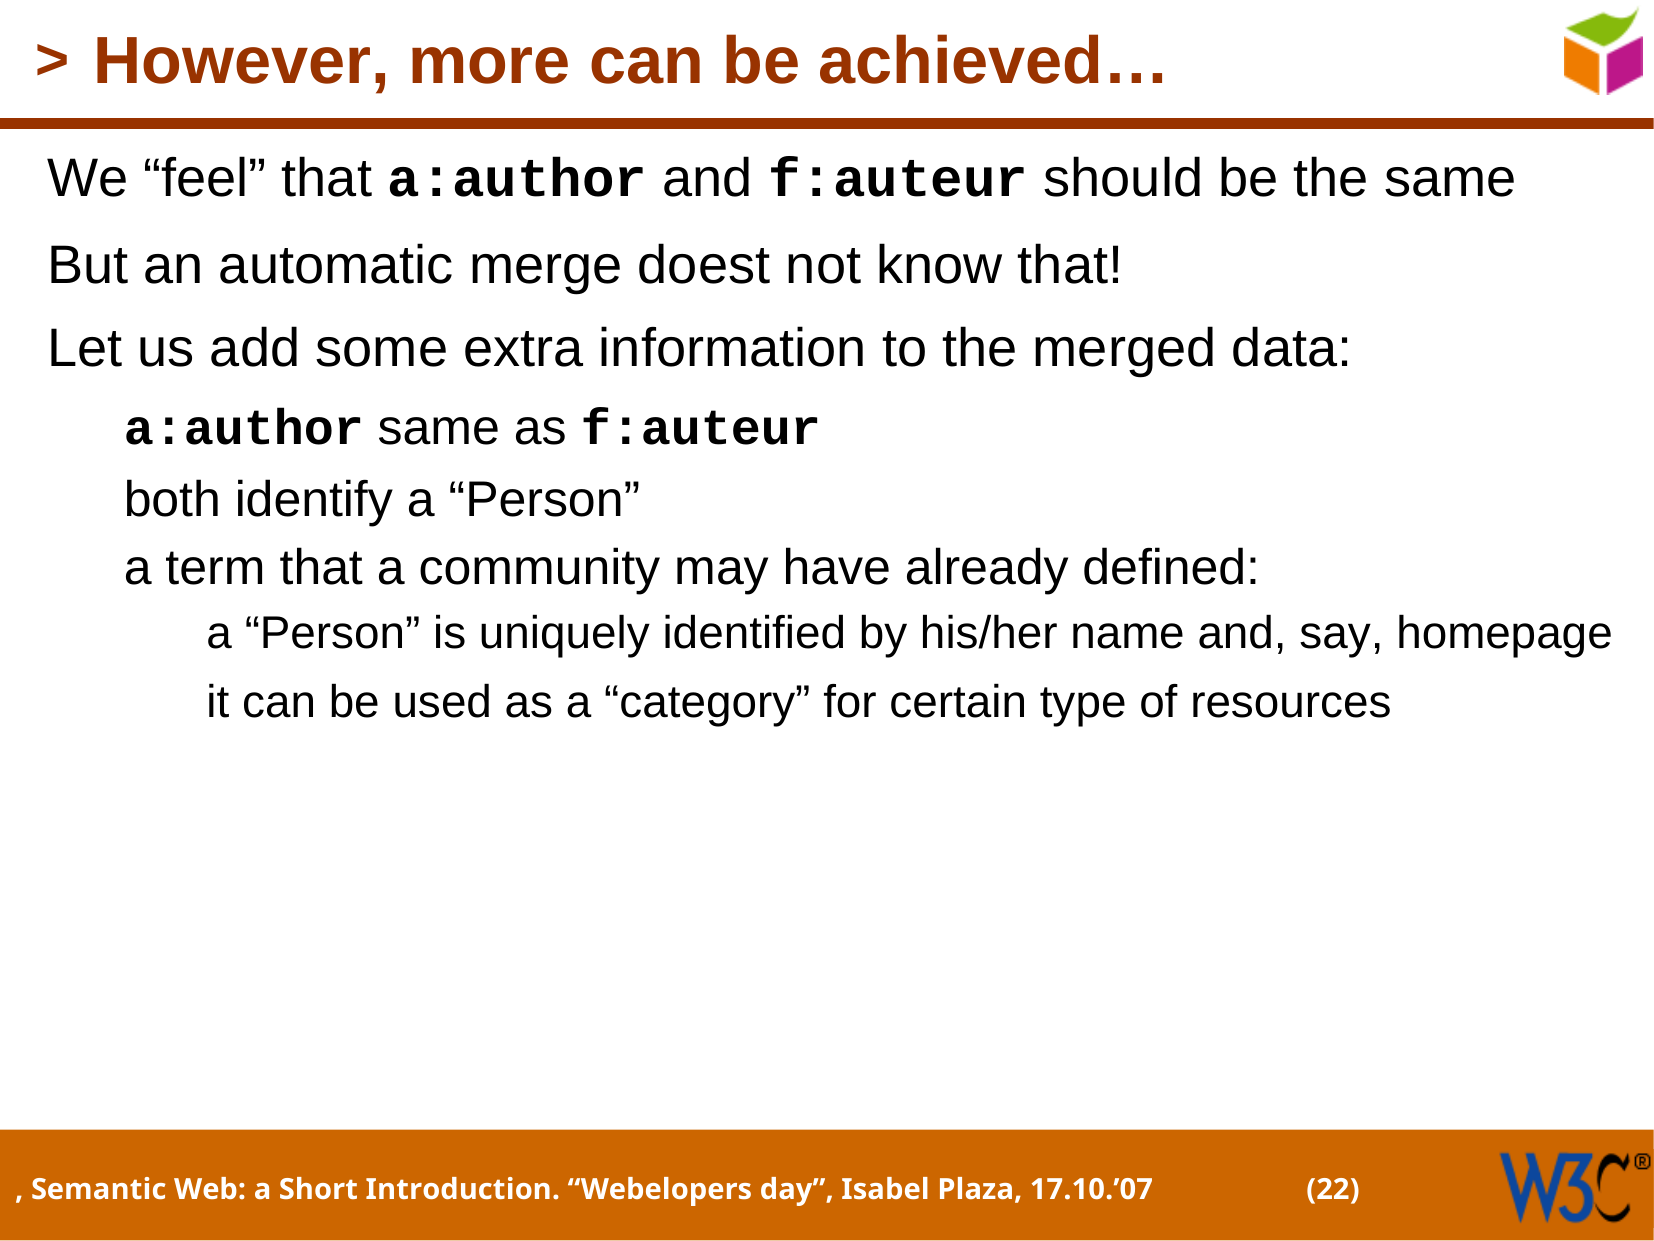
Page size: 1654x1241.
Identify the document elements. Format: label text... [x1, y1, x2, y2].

title However, more can be achieved… [93, 7, 1493, 111]
list We “feel” that a:author and f:auteur should be the same But an automatic merge doest not know that! Let us add some extra information to the merged data: a:author same as f:auteur both identify a “Person” a term that a community may have already defined: a “Person” is uniquely identified by his/her name and, say, homepage it can be used as a “category” for certain type of resources [29, 147, 1624, 1119]
picture [1564, 5, 1643, 95]
picture [1495, 1149, 1654, 1228]
